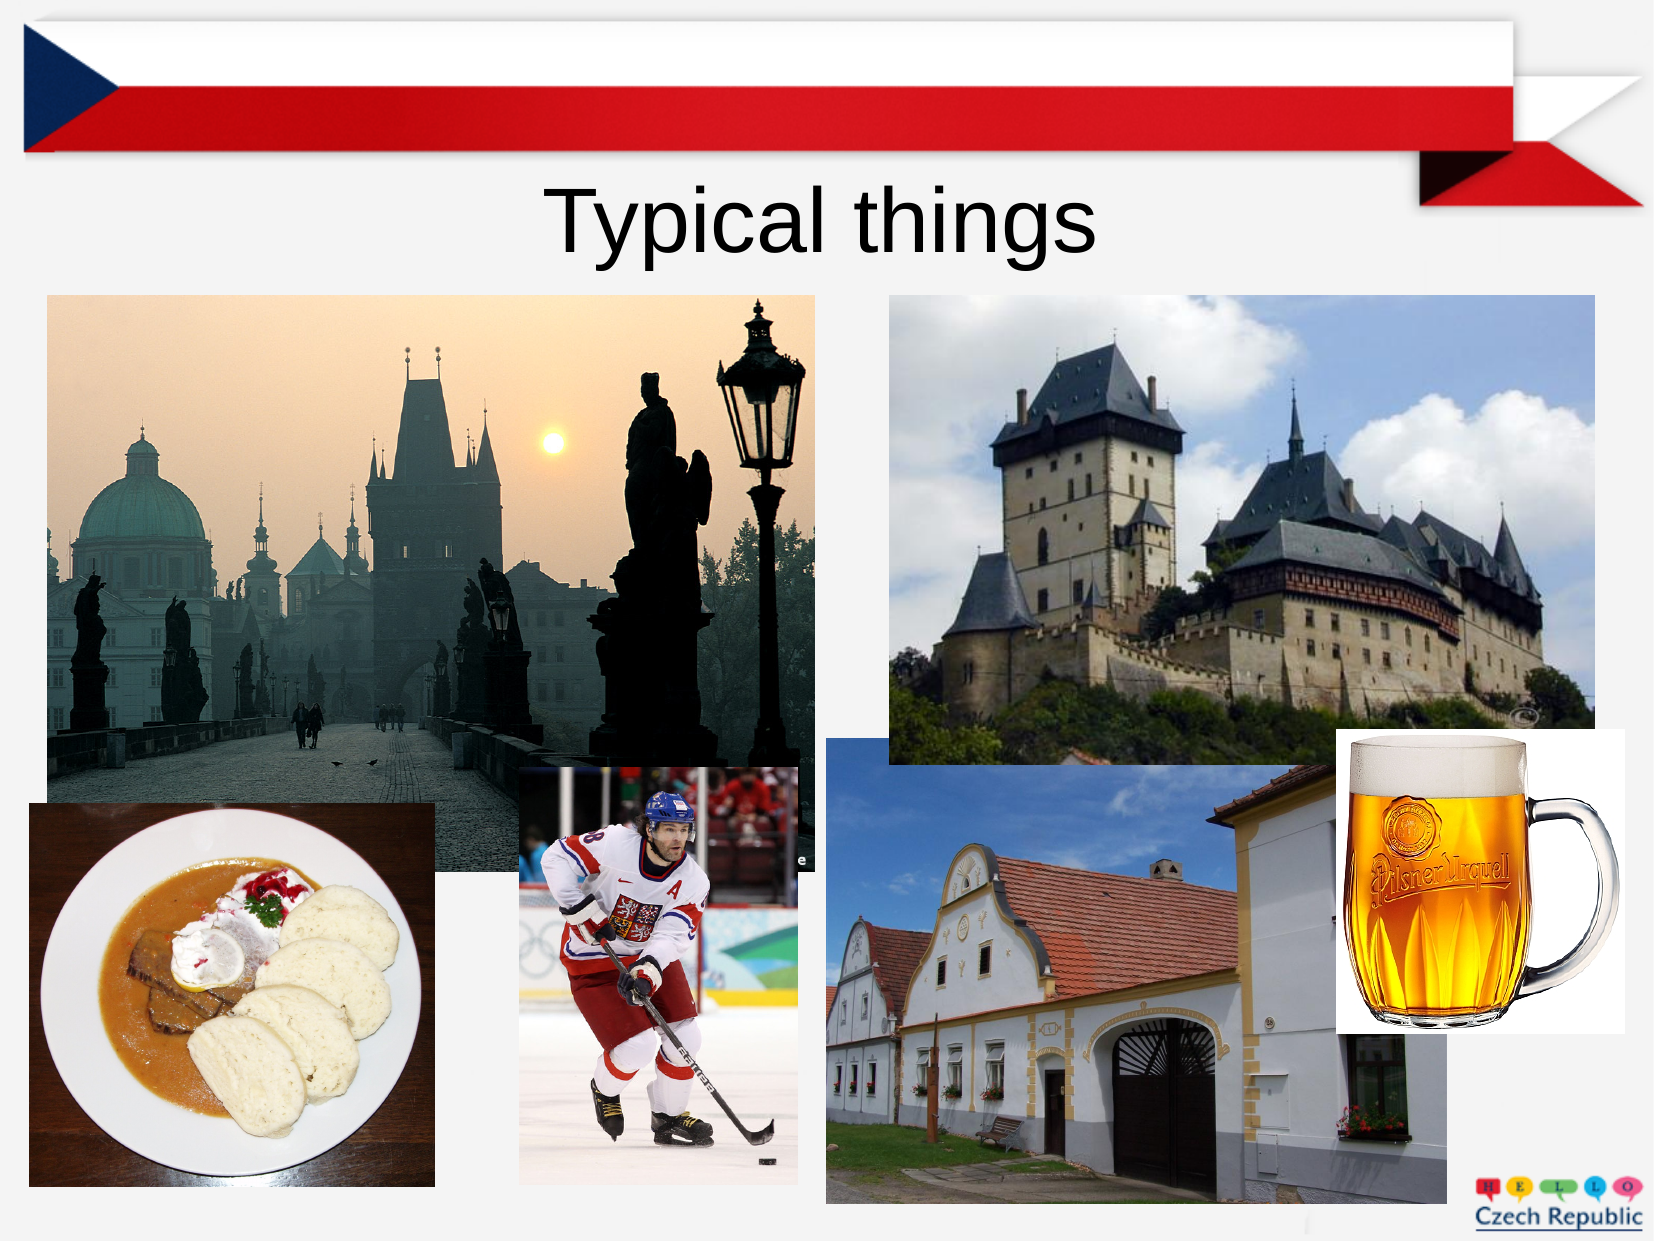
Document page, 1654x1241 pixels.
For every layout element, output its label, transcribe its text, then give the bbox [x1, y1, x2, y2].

title Typical things [76, 117, 1565, 325]
picture [0, 0, 1654, 1241]
